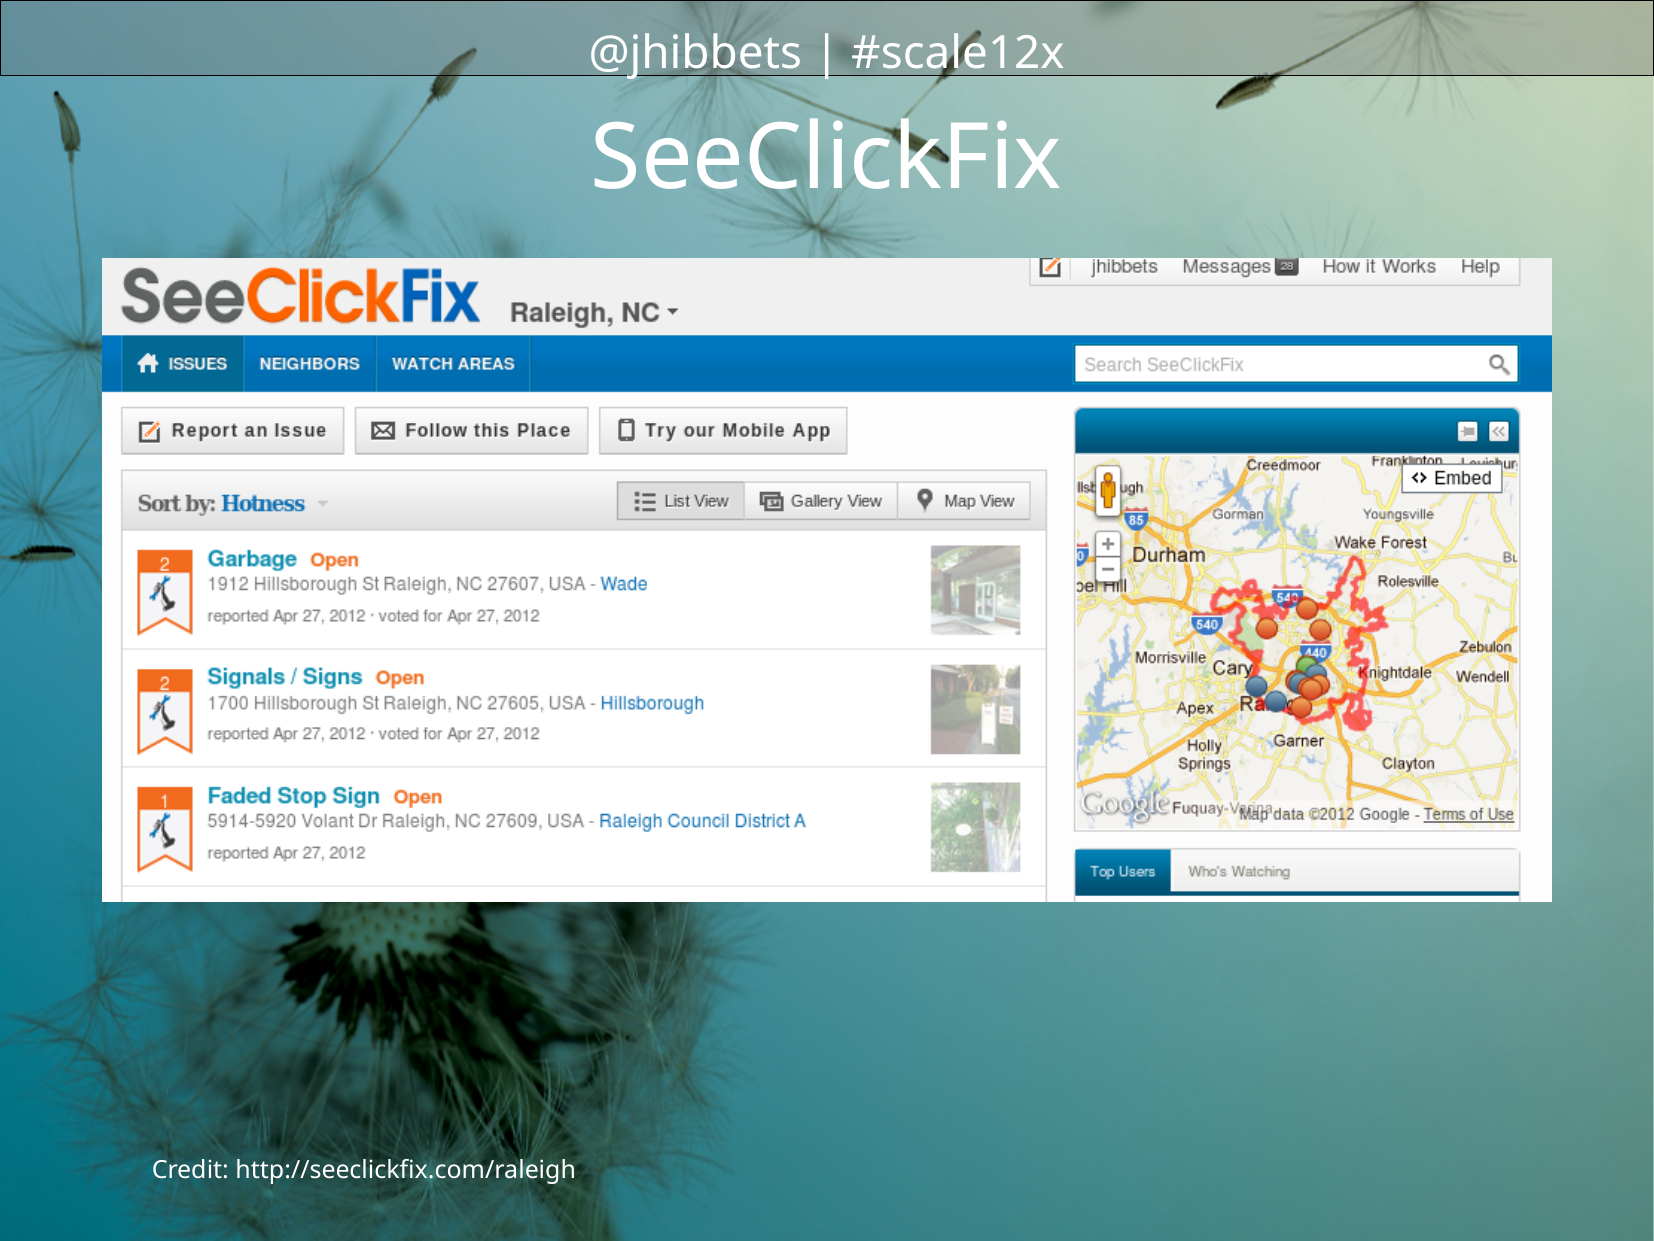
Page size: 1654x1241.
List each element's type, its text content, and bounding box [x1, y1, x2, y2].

title SeeClickFix [82, 49, 1571, 257]
text_box Credit: http://seeclickfix.com/raleigh [137, 1144, 602, 1188]
picture [0, 76, 1654, 1241]
